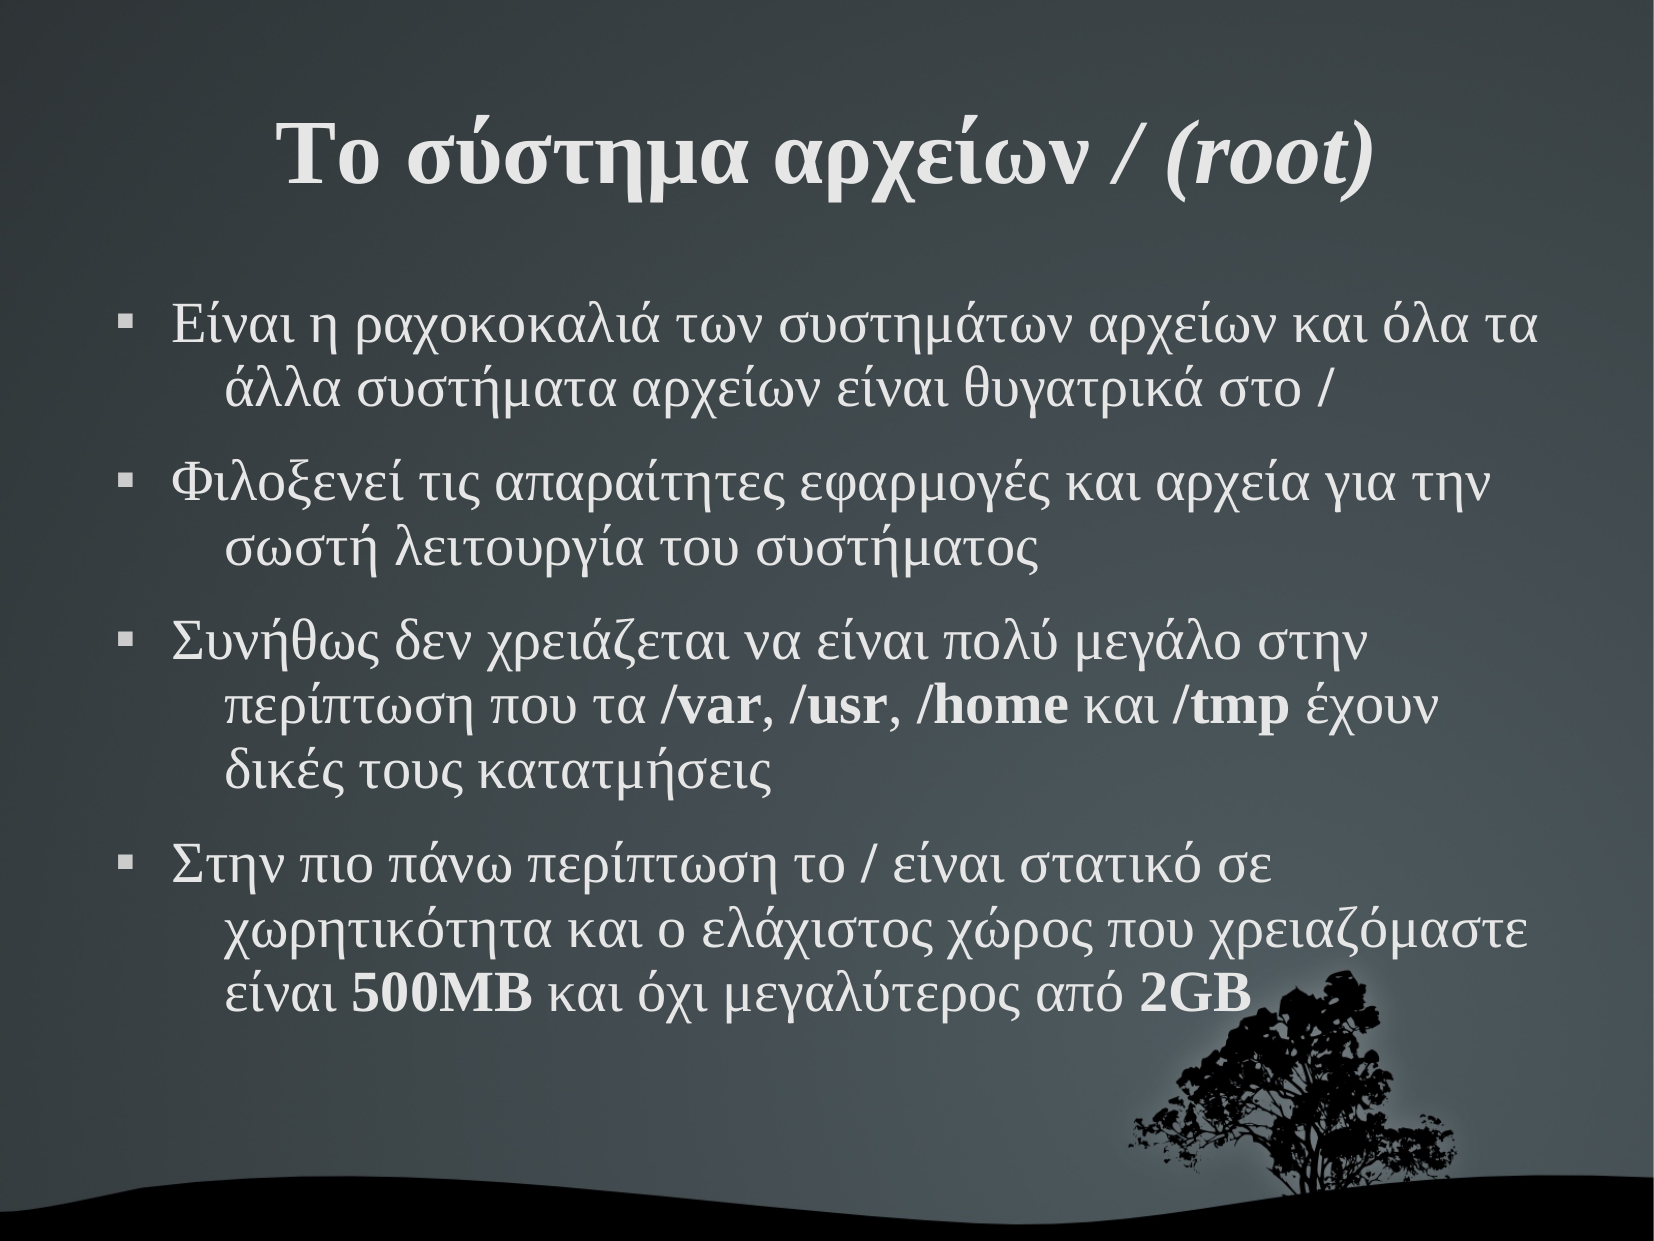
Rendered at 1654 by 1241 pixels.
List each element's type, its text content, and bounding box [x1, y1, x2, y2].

title Το σύστημα αρχείων / (root) [82, 49, 1571, 257]
picture [0, 0, 1654, 1241]
list Είναι η ραχοκοκαλιά των συστημάτων αρχείων και όλα τα άλλα συστήματα αρχείων είναι θυγατρικά στο / Φιλοξενεί τις απαραίτητες εφαρμογές και αρχεία για την σωστή λειτουργία του συστήματος Συνήθως δεν χρειάζεται να είναι πολύ μεγάλο στην περίπτωση που τα /var, /usr, /home και /tmp έχουν δικές τους κατατμήσεις Στην πιο πάνω περίπτωση το / είναι στατικό σε χωρητικότητα και ο ελάχιστος χώρος που χρειαζόμαστε είναι 500ΜΒ και όχι μεγαλύτερος από 2GB [82, 290, 1571, 1109]
